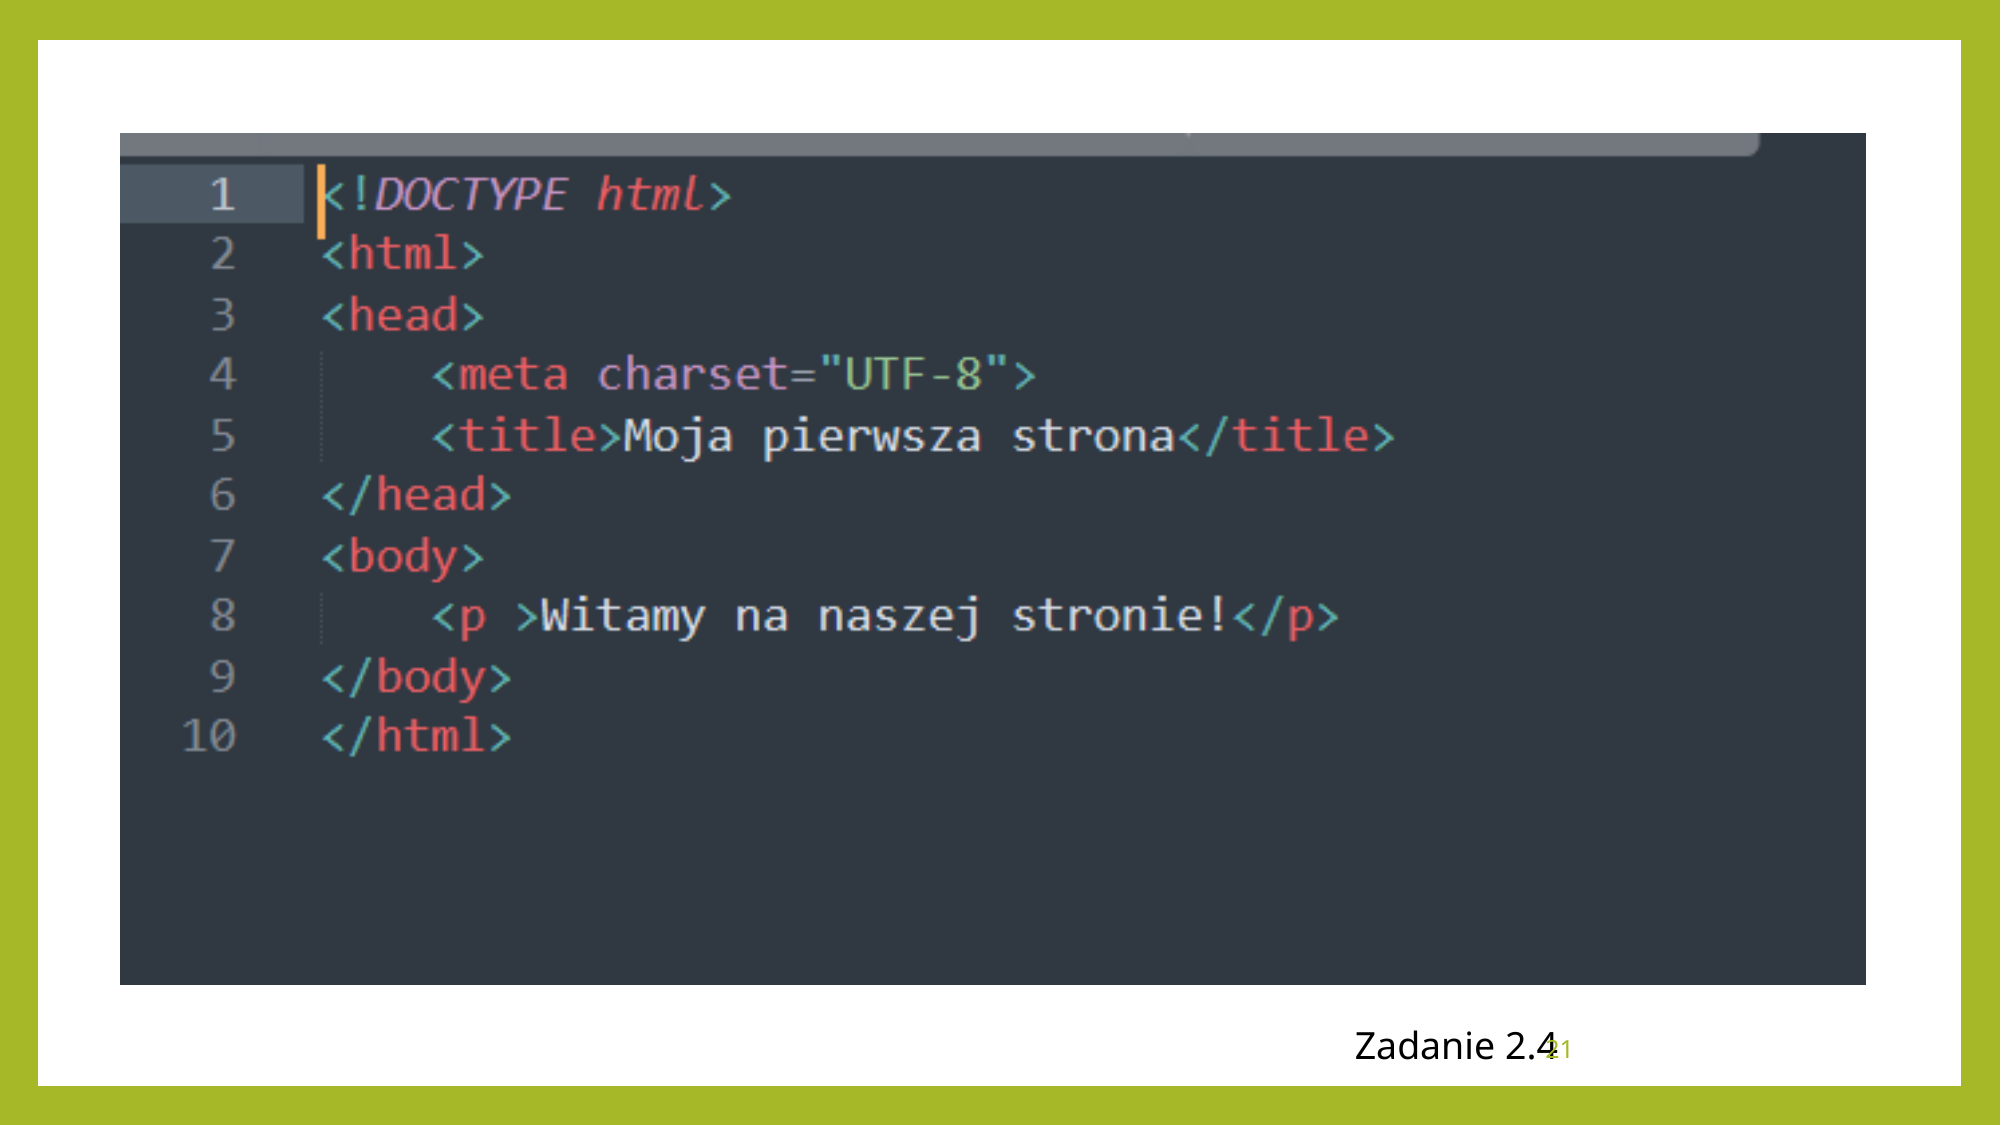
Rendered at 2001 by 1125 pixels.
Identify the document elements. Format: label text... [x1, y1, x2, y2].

text_box Zadanie 2.4 [1339, 1015, 1873, 1076]
text_box [1530, 1020, 1811, 1081]
picture [120, 133, 1866, 985]
